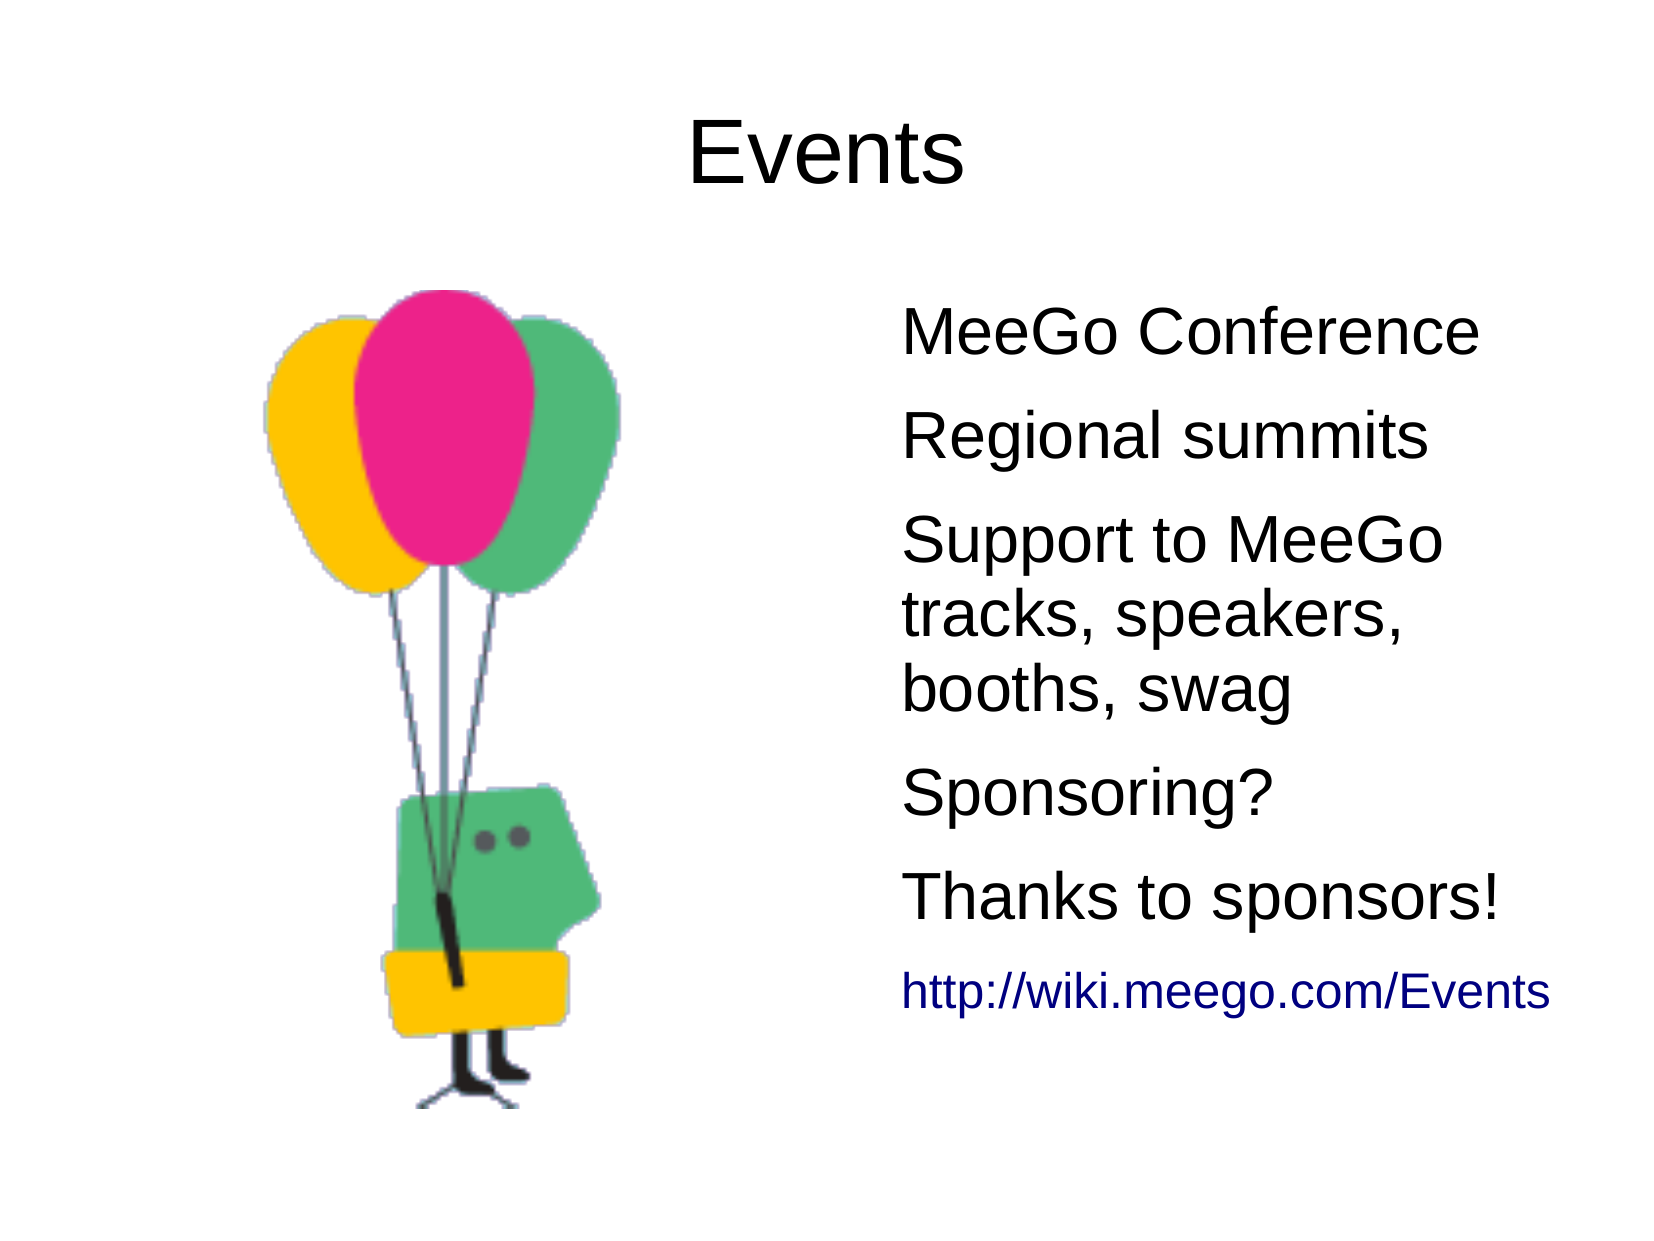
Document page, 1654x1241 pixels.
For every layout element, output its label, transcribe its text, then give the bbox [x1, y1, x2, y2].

title Events [82, 49, 1571, 257]
picture [254, 290, 637, 1109]
list MeeGo Conference Regional summits Support to MeeGo tracks, speakers, booths, swag Sponsoring? Thanks to sponsors! http://wiki.meego.com/Events [844, 290, 1571, 1109]
